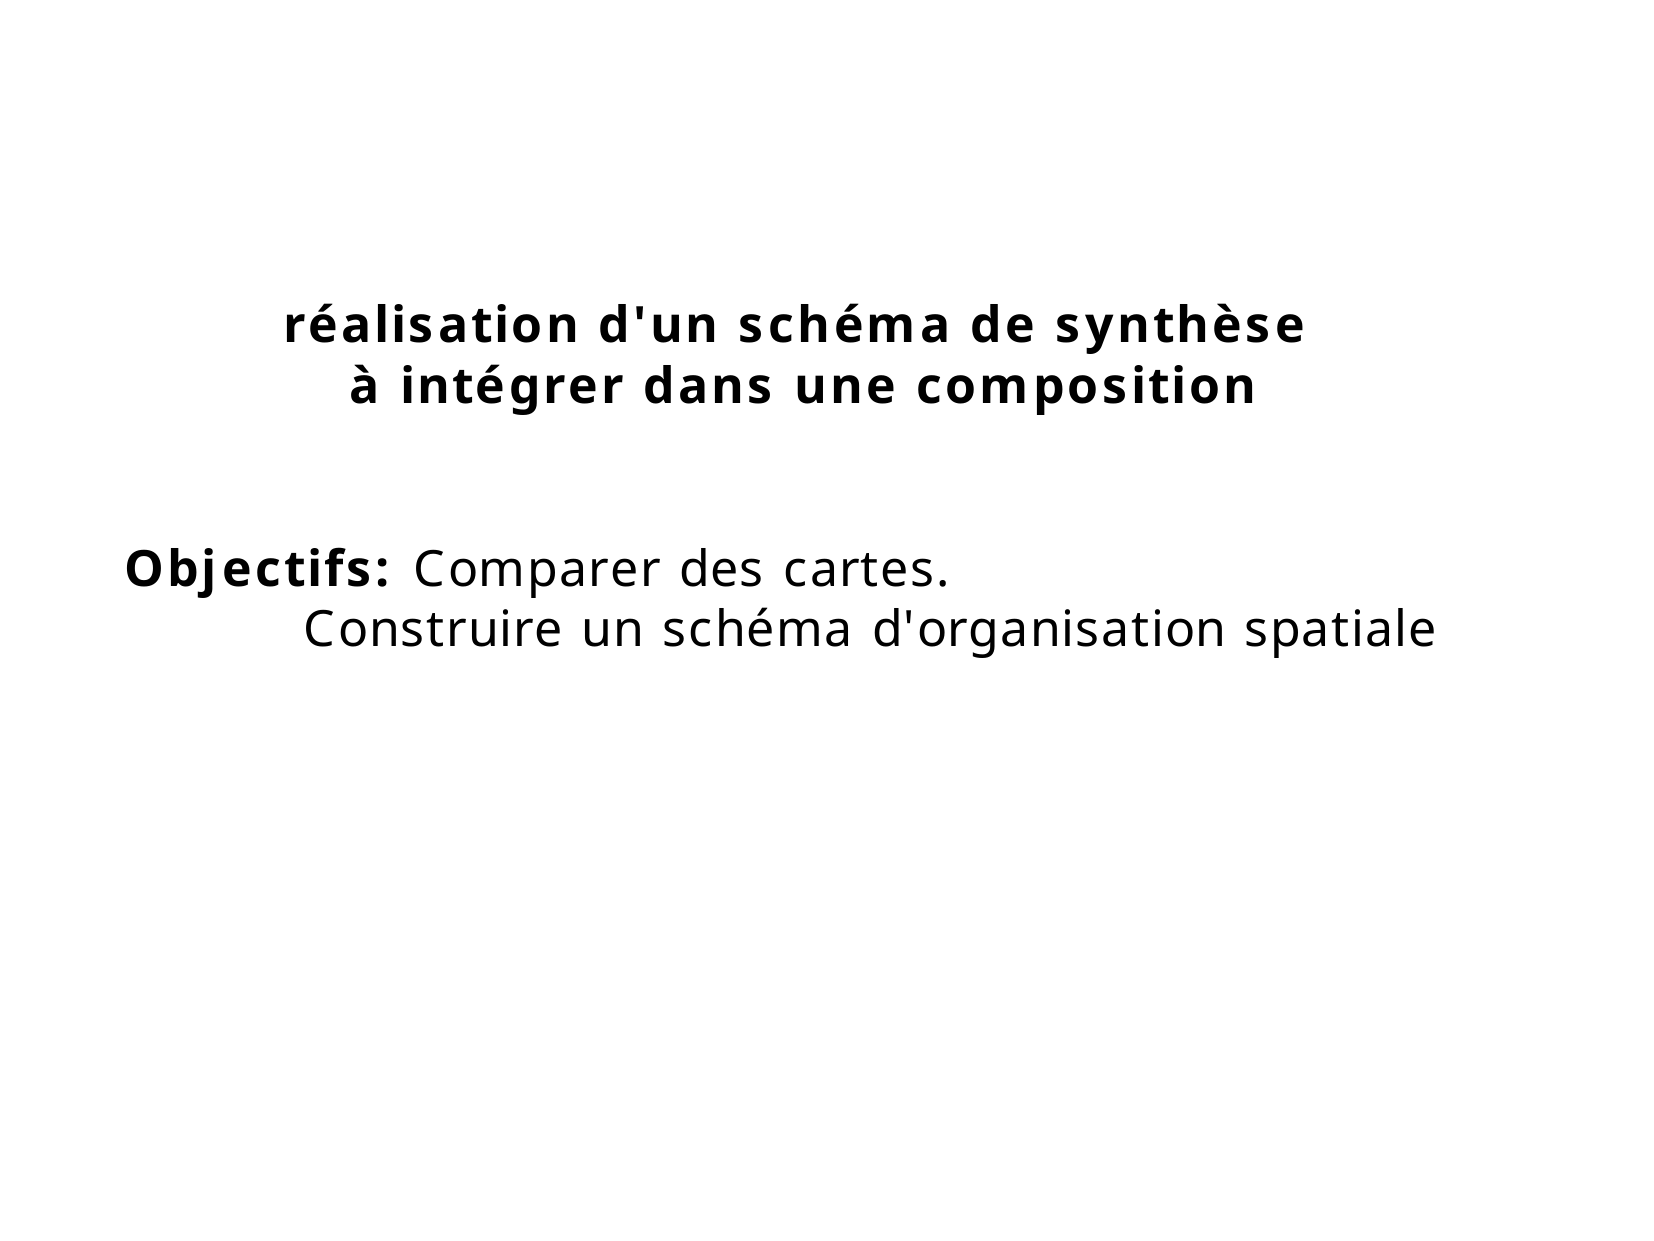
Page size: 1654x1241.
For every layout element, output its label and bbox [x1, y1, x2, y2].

chart [123, 292, 1484, 712]
